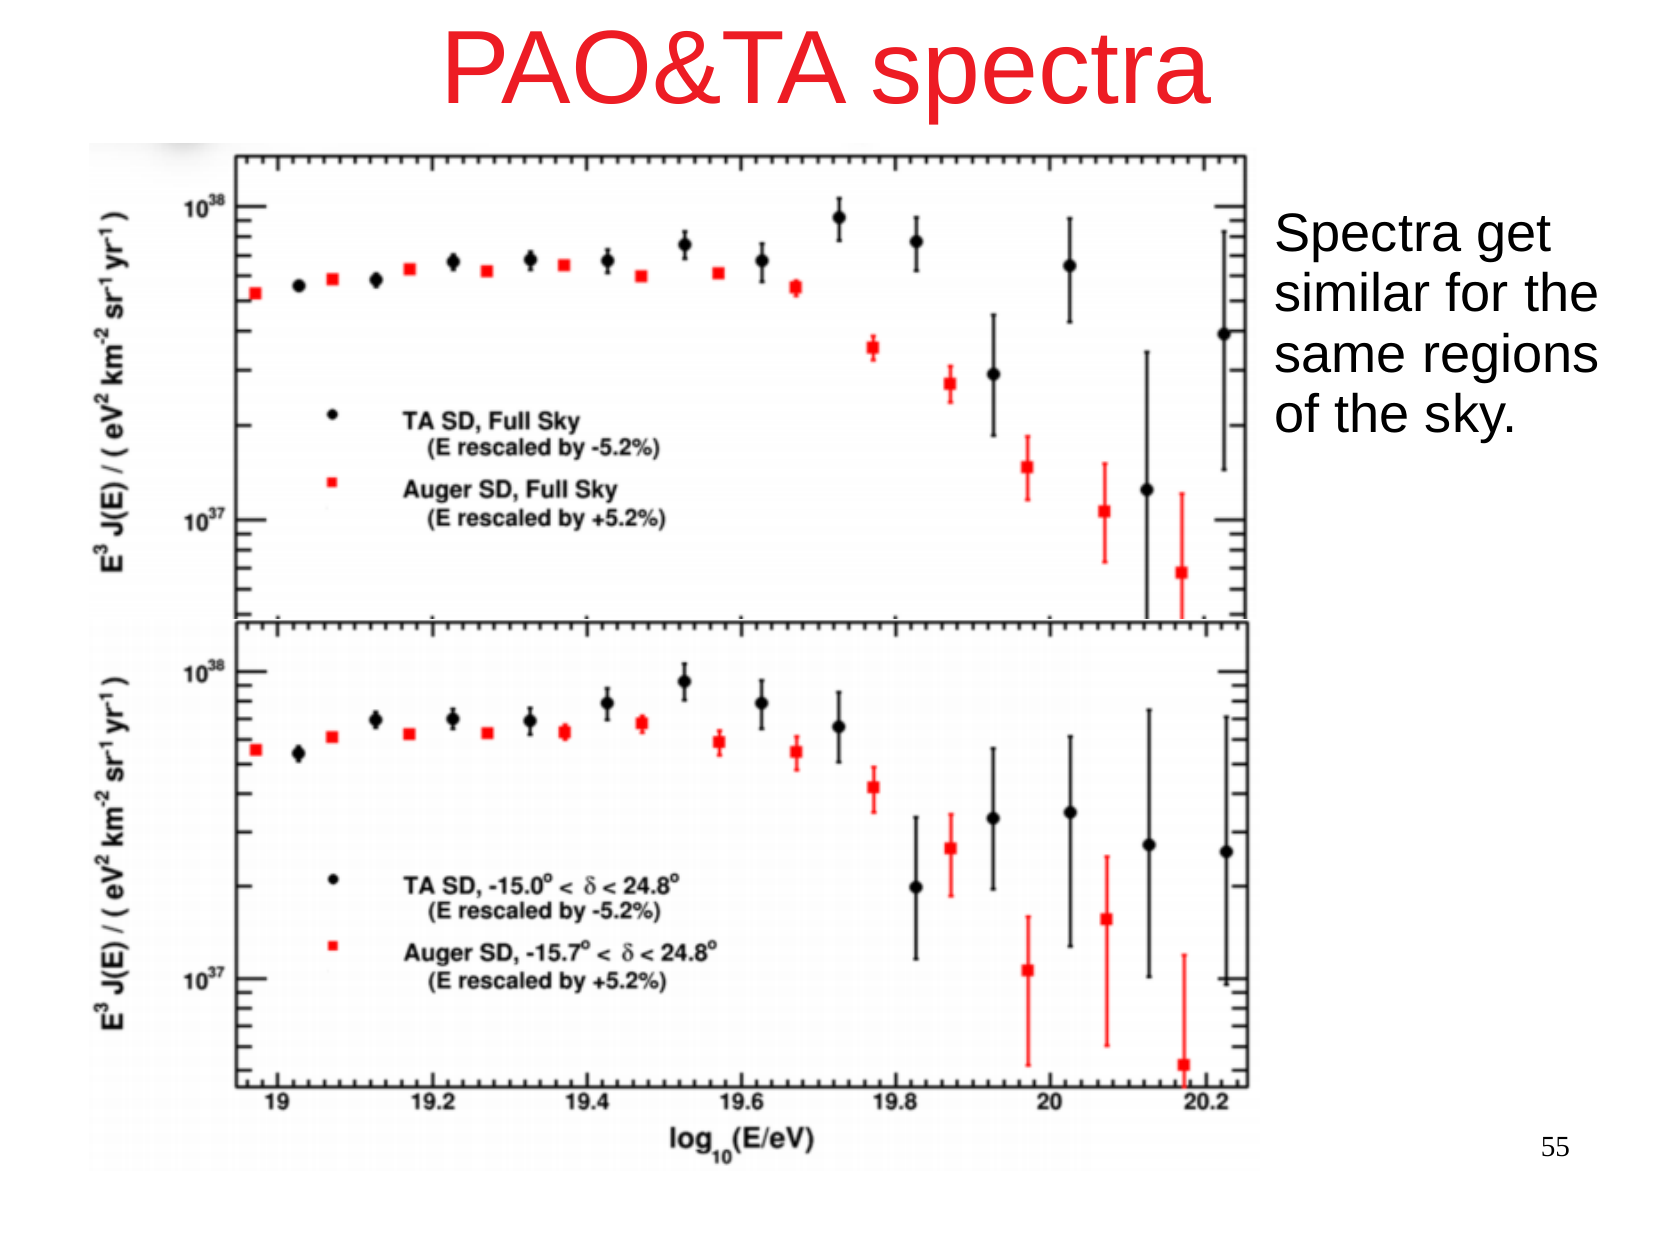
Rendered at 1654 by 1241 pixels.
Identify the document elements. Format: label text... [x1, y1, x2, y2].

title PAO&TA spectra [82, 4, 1571, 131]
text_box Spectra get similar for the same regions of the sky. [1259, 195, 1653, 574]
picture [89, 143, 1260, 1171]
